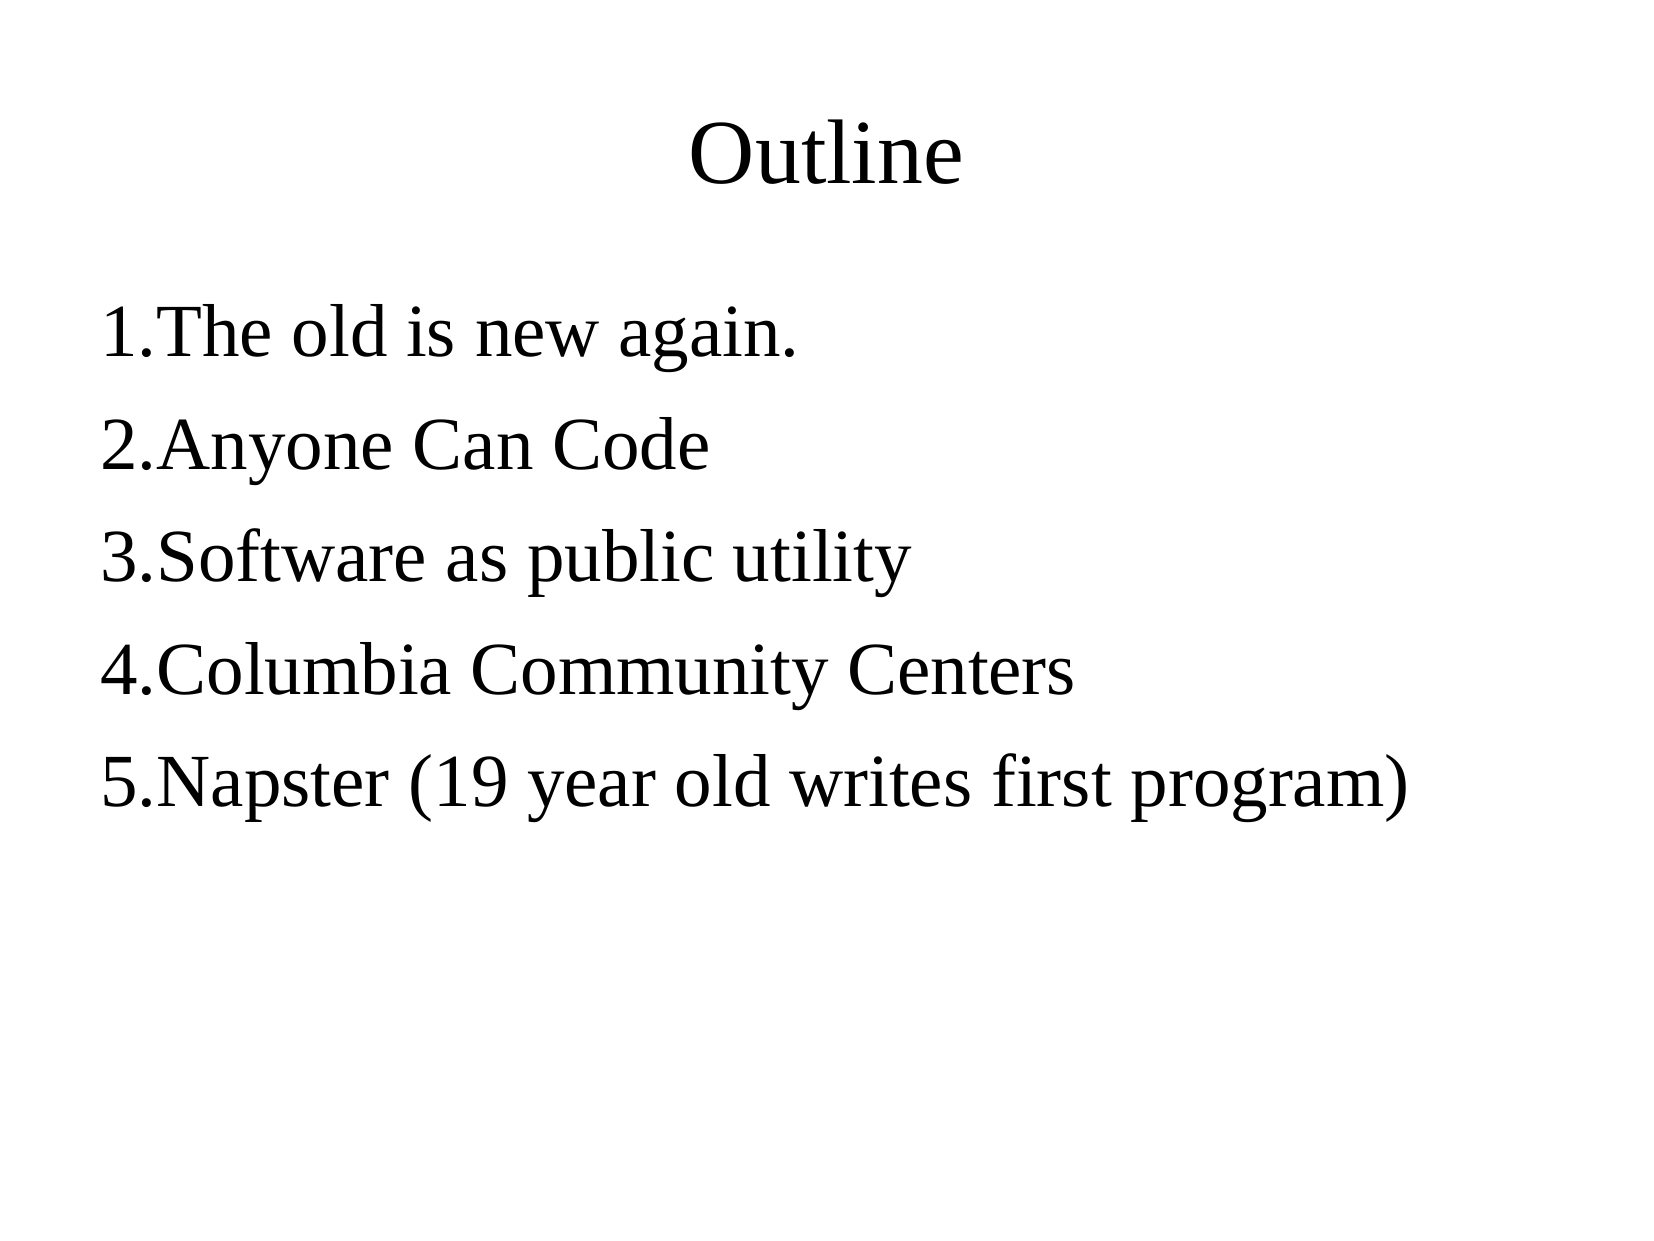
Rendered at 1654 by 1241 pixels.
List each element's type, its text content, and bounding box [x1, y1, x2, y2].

title Outline [82, 49, 1571, 257]
list The old is new again. Anyone Can Code Software as public utility Columbia Community Centers Napster (19 year old writes first program) [82, 290, 1571, 1094]
